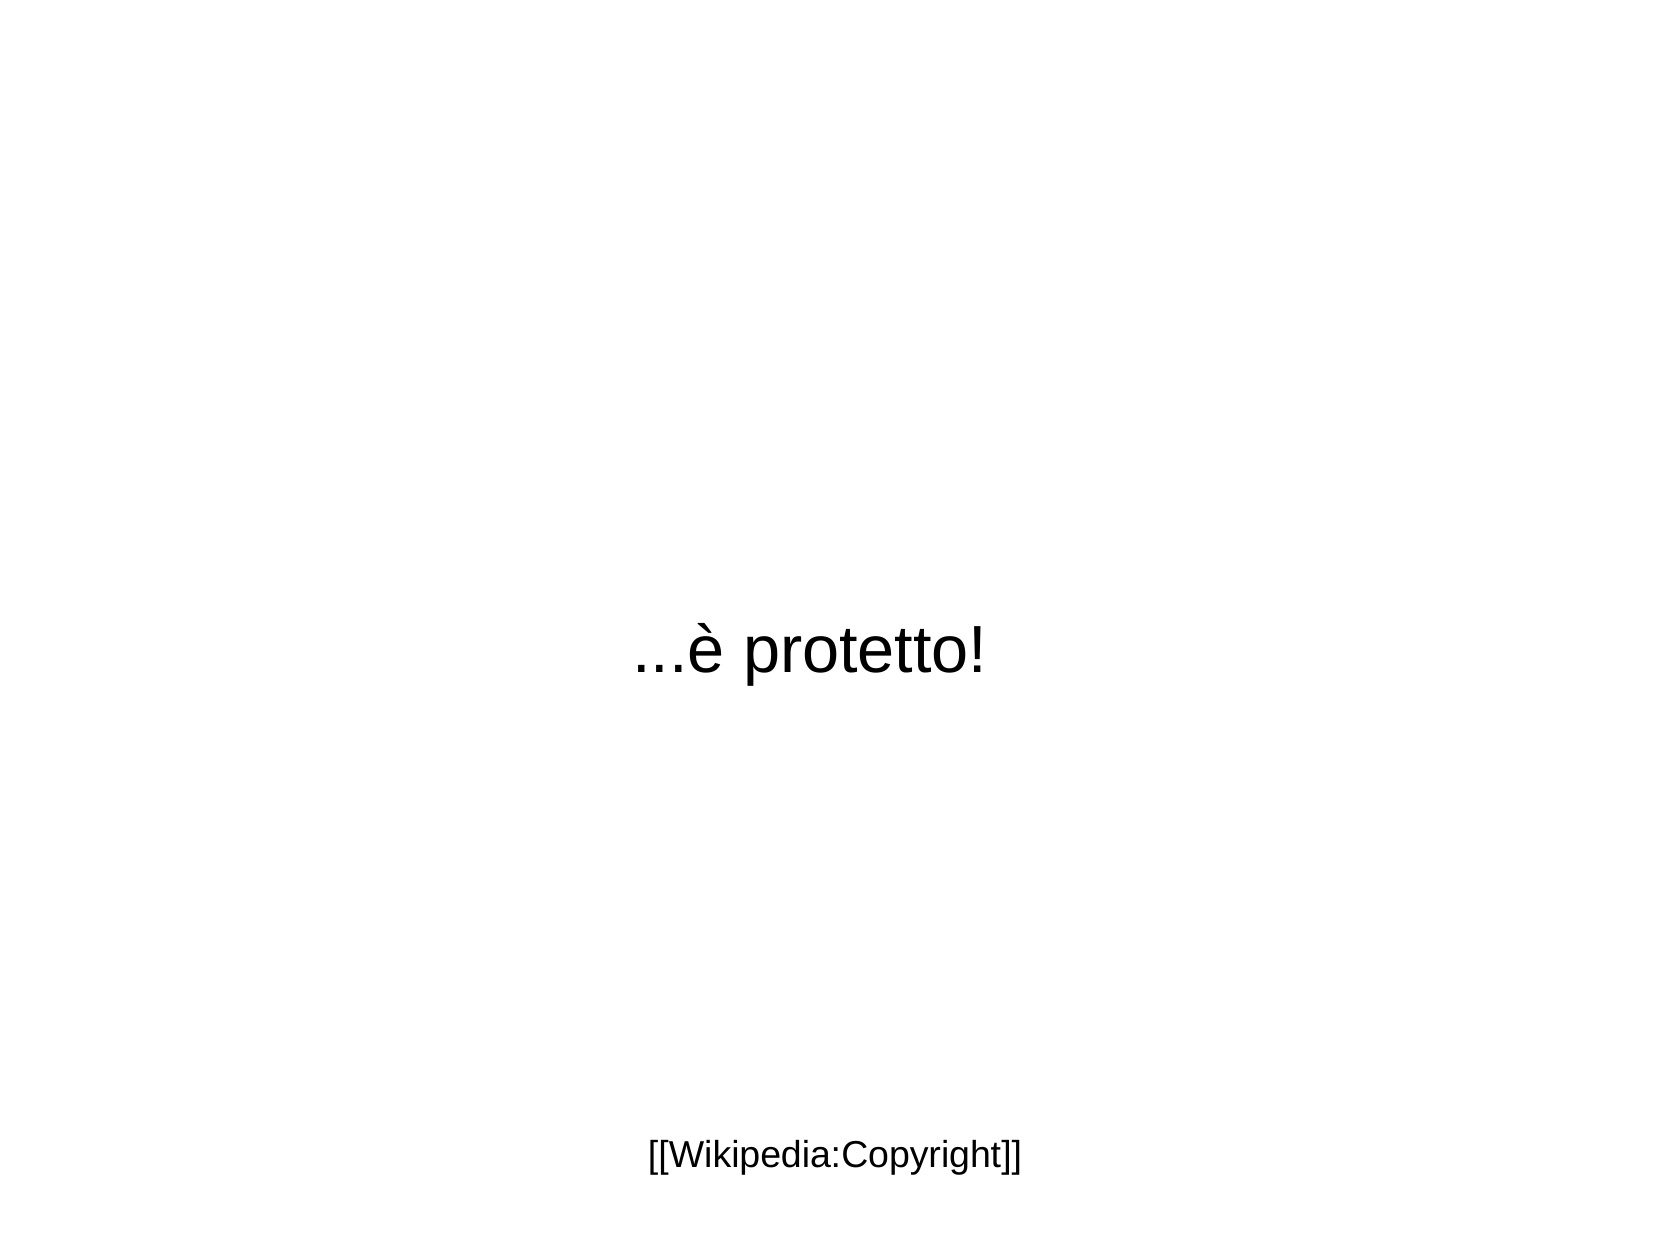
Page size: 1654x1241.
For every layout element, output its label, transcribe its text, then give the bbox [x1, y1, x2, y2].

subtitle ...è protetto! [82, 290, 1538, 1010]
text_box [[Wikipedia:Copyright]] [597, 1125, 1073, 1241]
